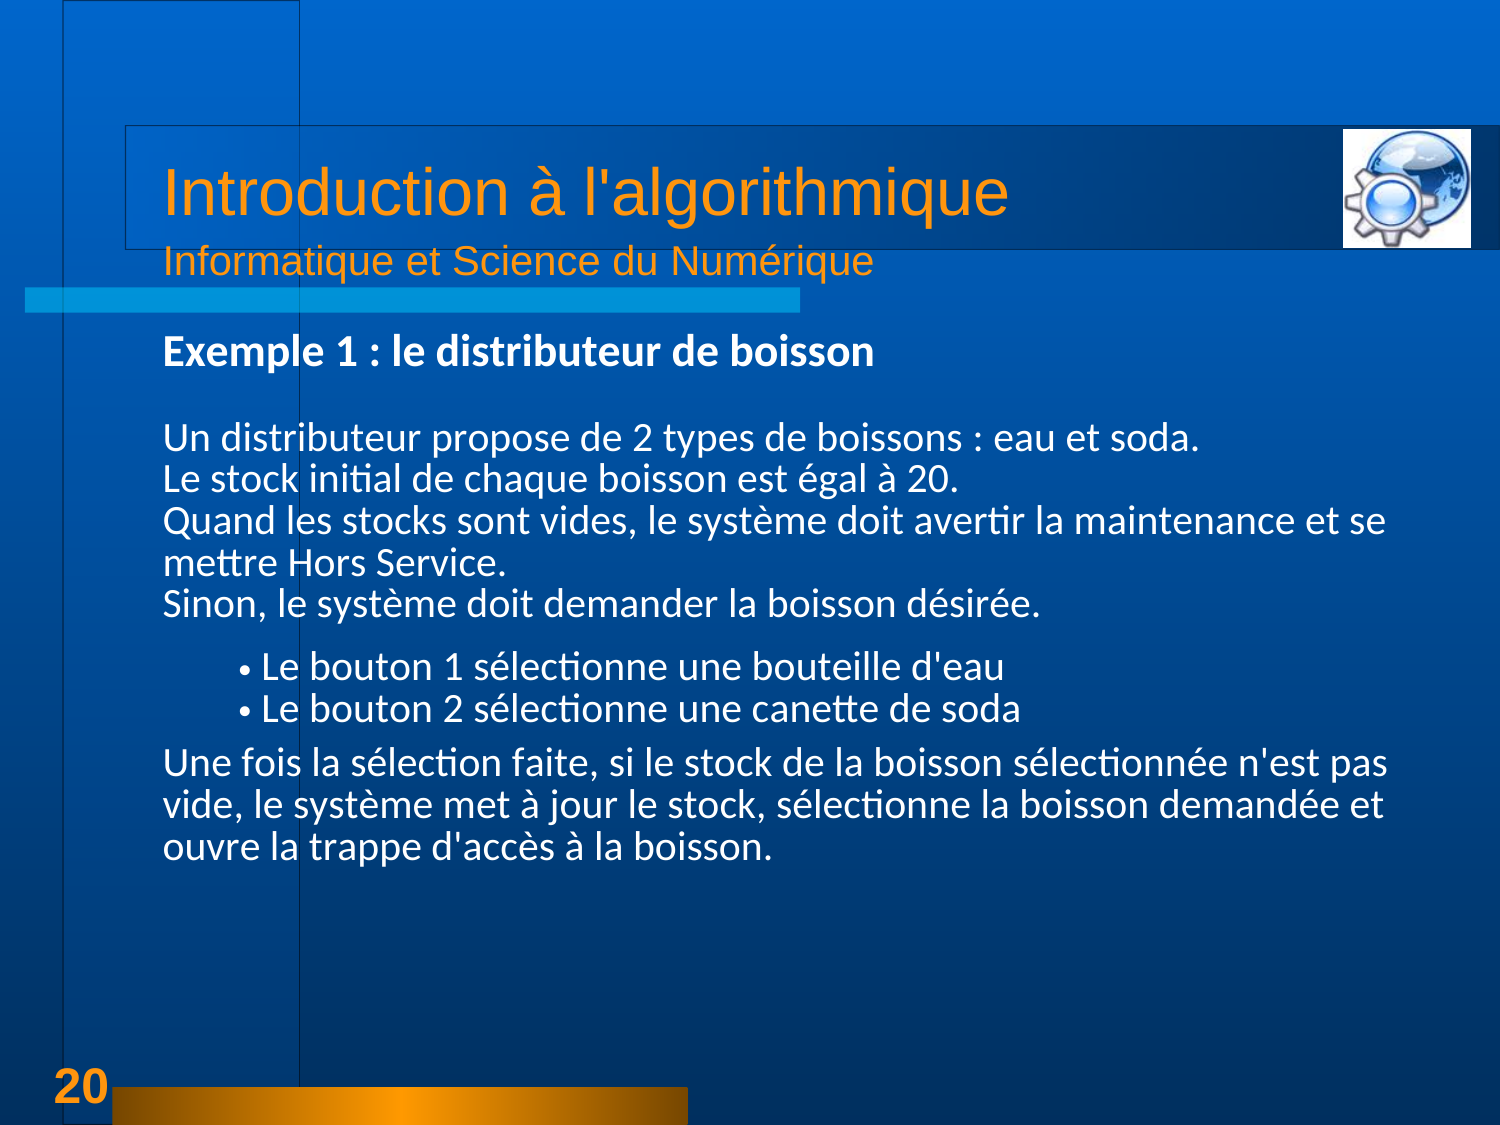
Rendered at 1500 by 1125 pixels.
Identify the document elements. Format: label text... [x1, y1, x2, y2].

text_box Exemple 1 : le distributeur de boisson Un distributeur propose de 2 types de boissons : eau et soda. Le stock initial de chaque boisson est égal à 20. Quand les stocks sont vides, le système doit avertir la maintenance et se mettre Hors Service. Sinon, le système doit demander la boisson désirée. Le bouton 1 sélectionne une bouteille d'eau Le bouton 2 sélectionne une canette de soda Une fois la sélection faite, si le stock de la boisson sélectionnée n'est pas vide, le système met à jour le stock, sélectionne la boisson demandée et ouvre la trappe d'accès à la boisson. [147, 324, 1418, 998]
picture [1343, 129, 1471, 248]
